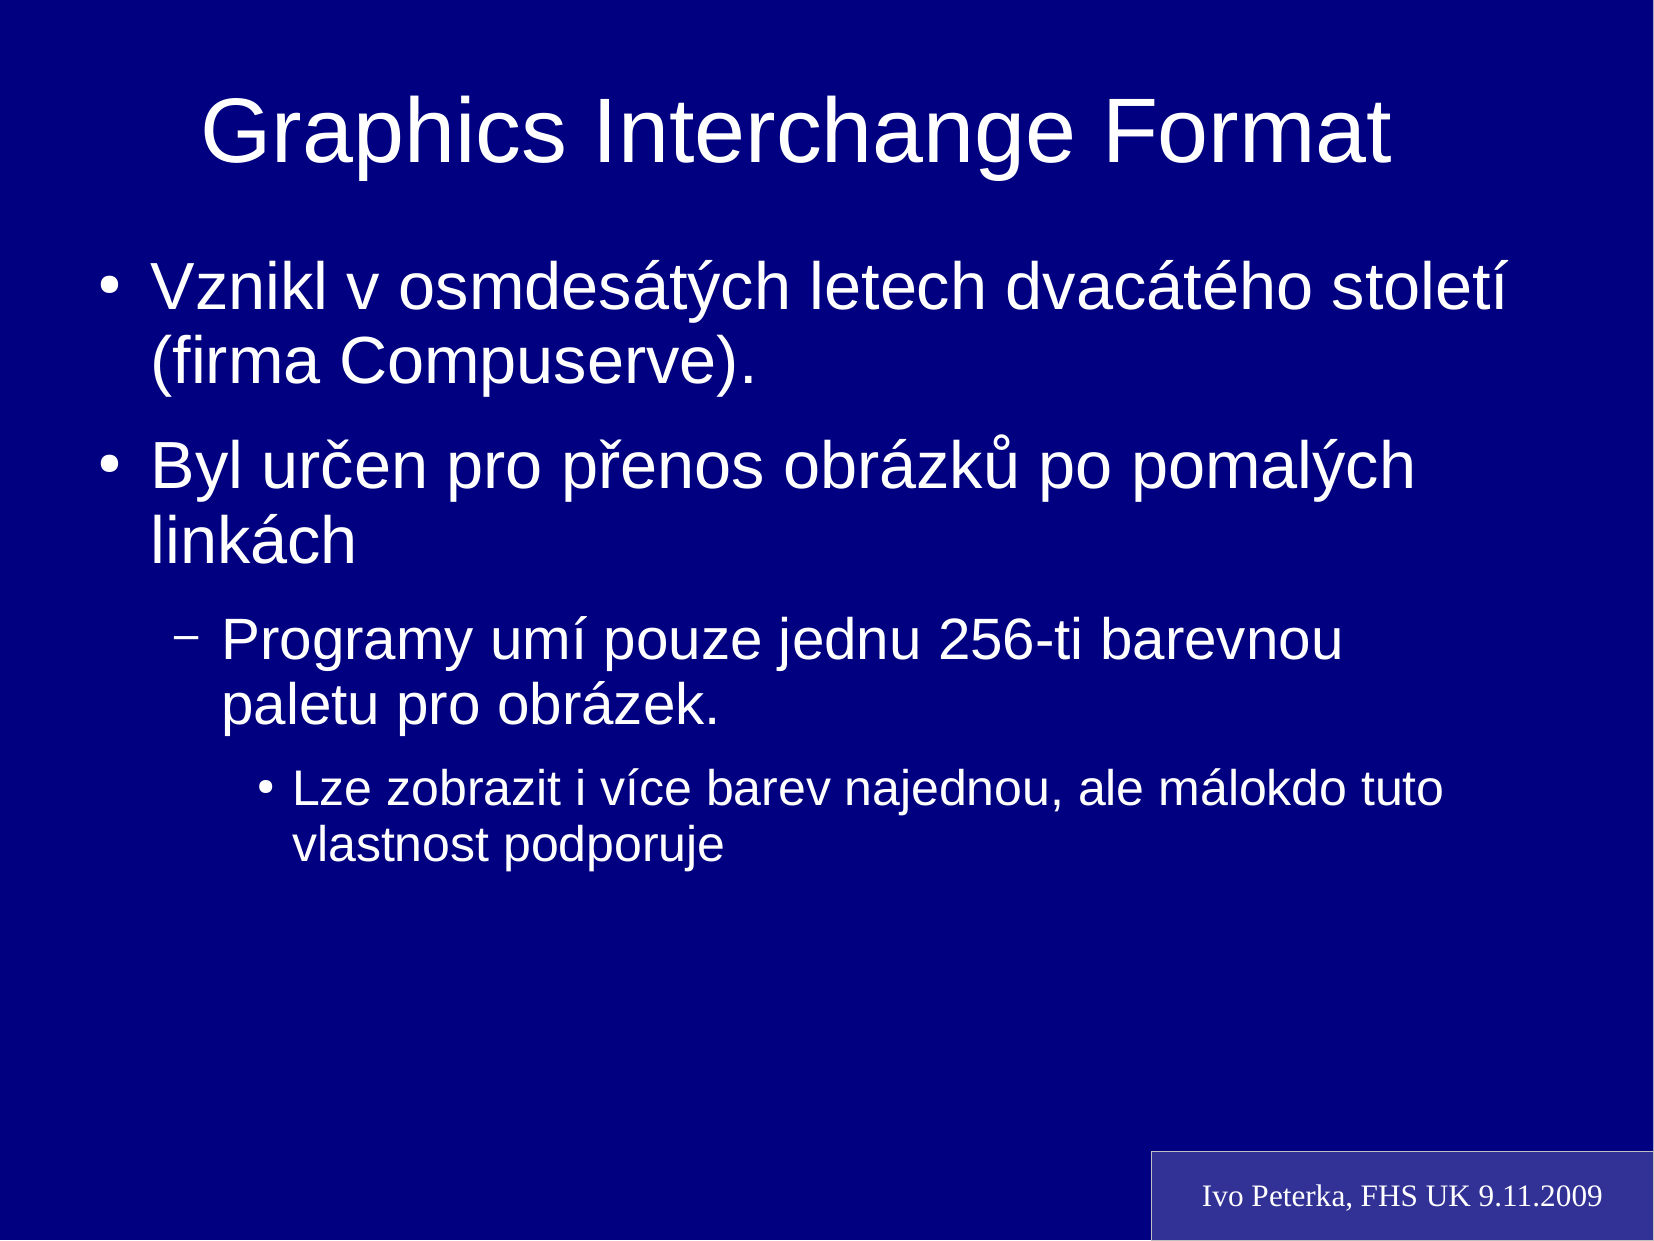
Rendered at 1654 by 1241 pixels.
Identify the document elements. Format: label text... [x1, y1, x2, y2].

list Vznikl v osmdesátých letech dvacátého století (firma Compuserve). Byl určen pro přenos obrázků po pomalých linkách Programy umí pouze jednu 256-ti barevnou paletu pro obrázek. Lze zobrazit i více barev najednou, ale málokdo tuto vlastnost podporuje [79, 248, 1515, 936]
title Graphics Interchange Format [79, 42, 1515, 220]
